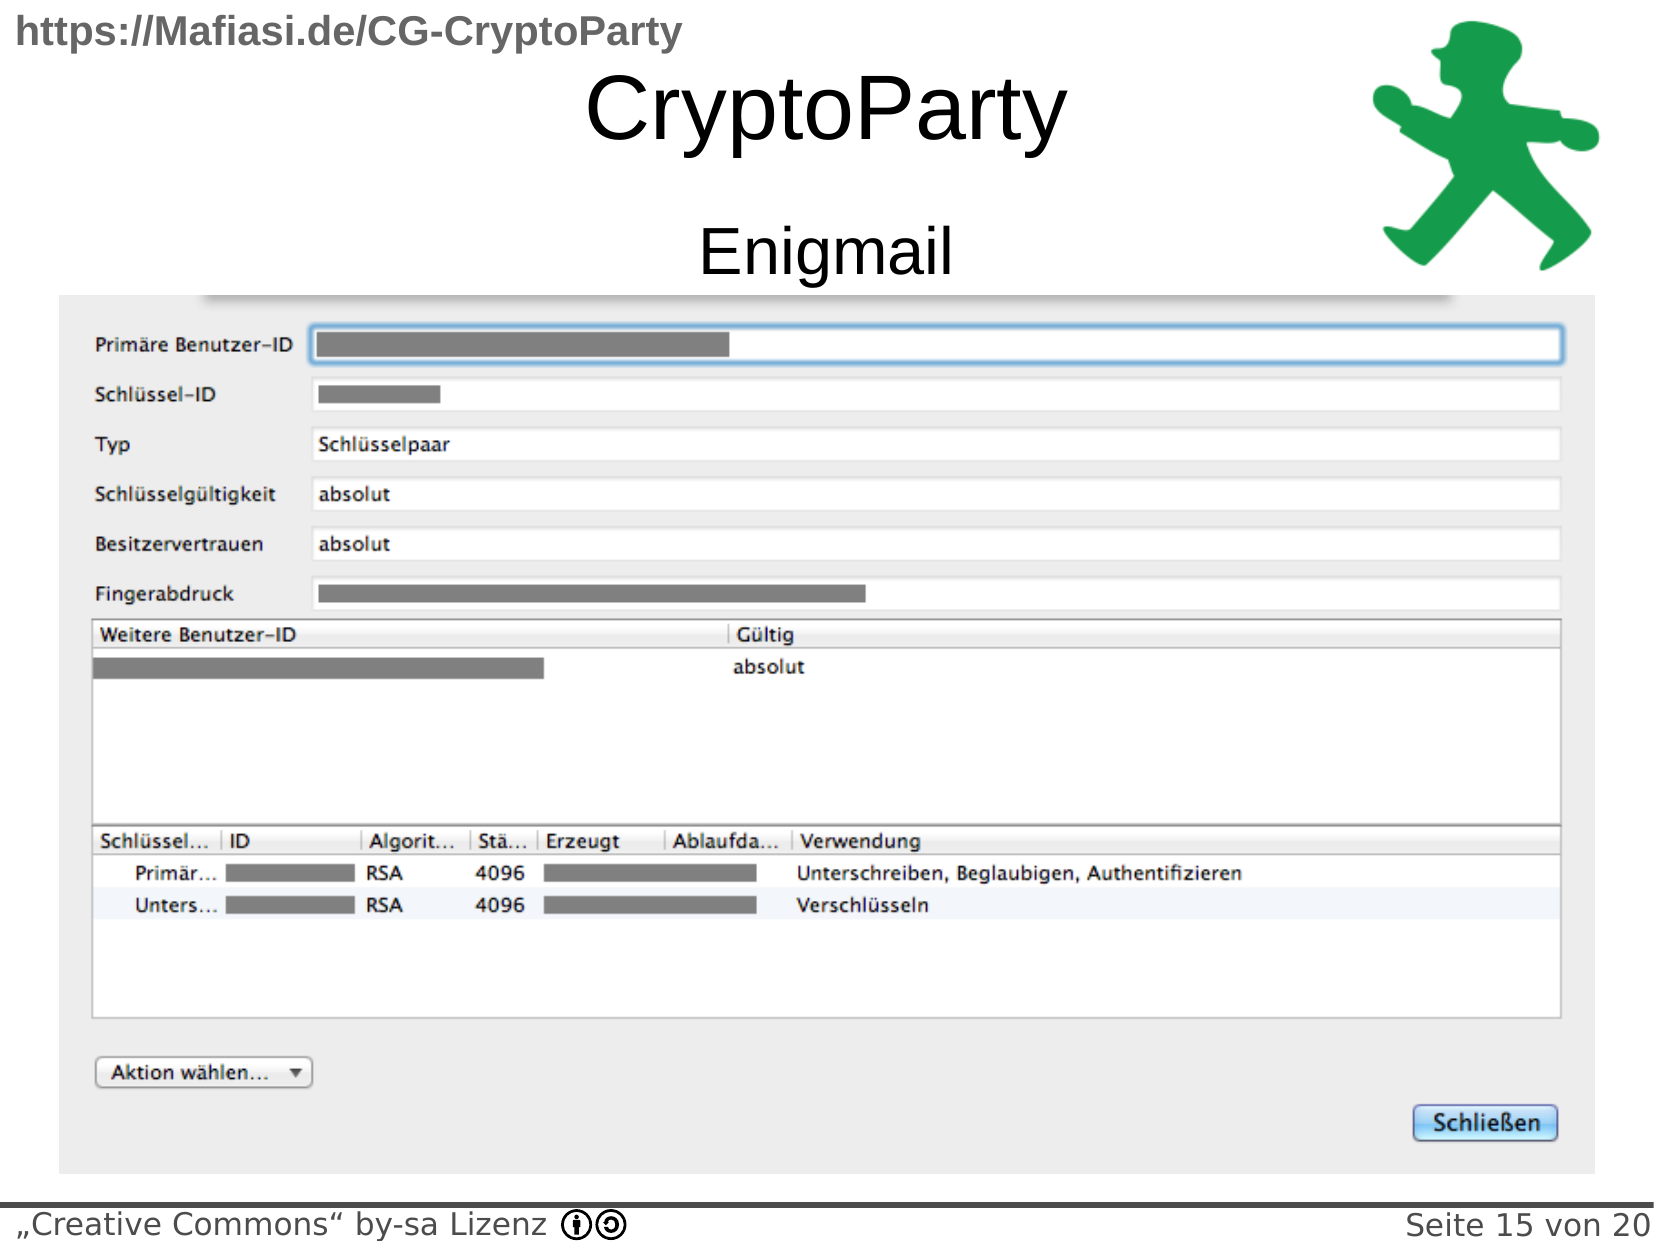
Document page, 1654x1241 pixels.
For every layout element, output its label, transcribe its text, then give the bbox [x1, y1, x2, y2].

picture [1317, 0, 1654, 313]
picture [59, 295, 1595, 1174]
text_box Enigmail [37, 206, 1616, 465]
